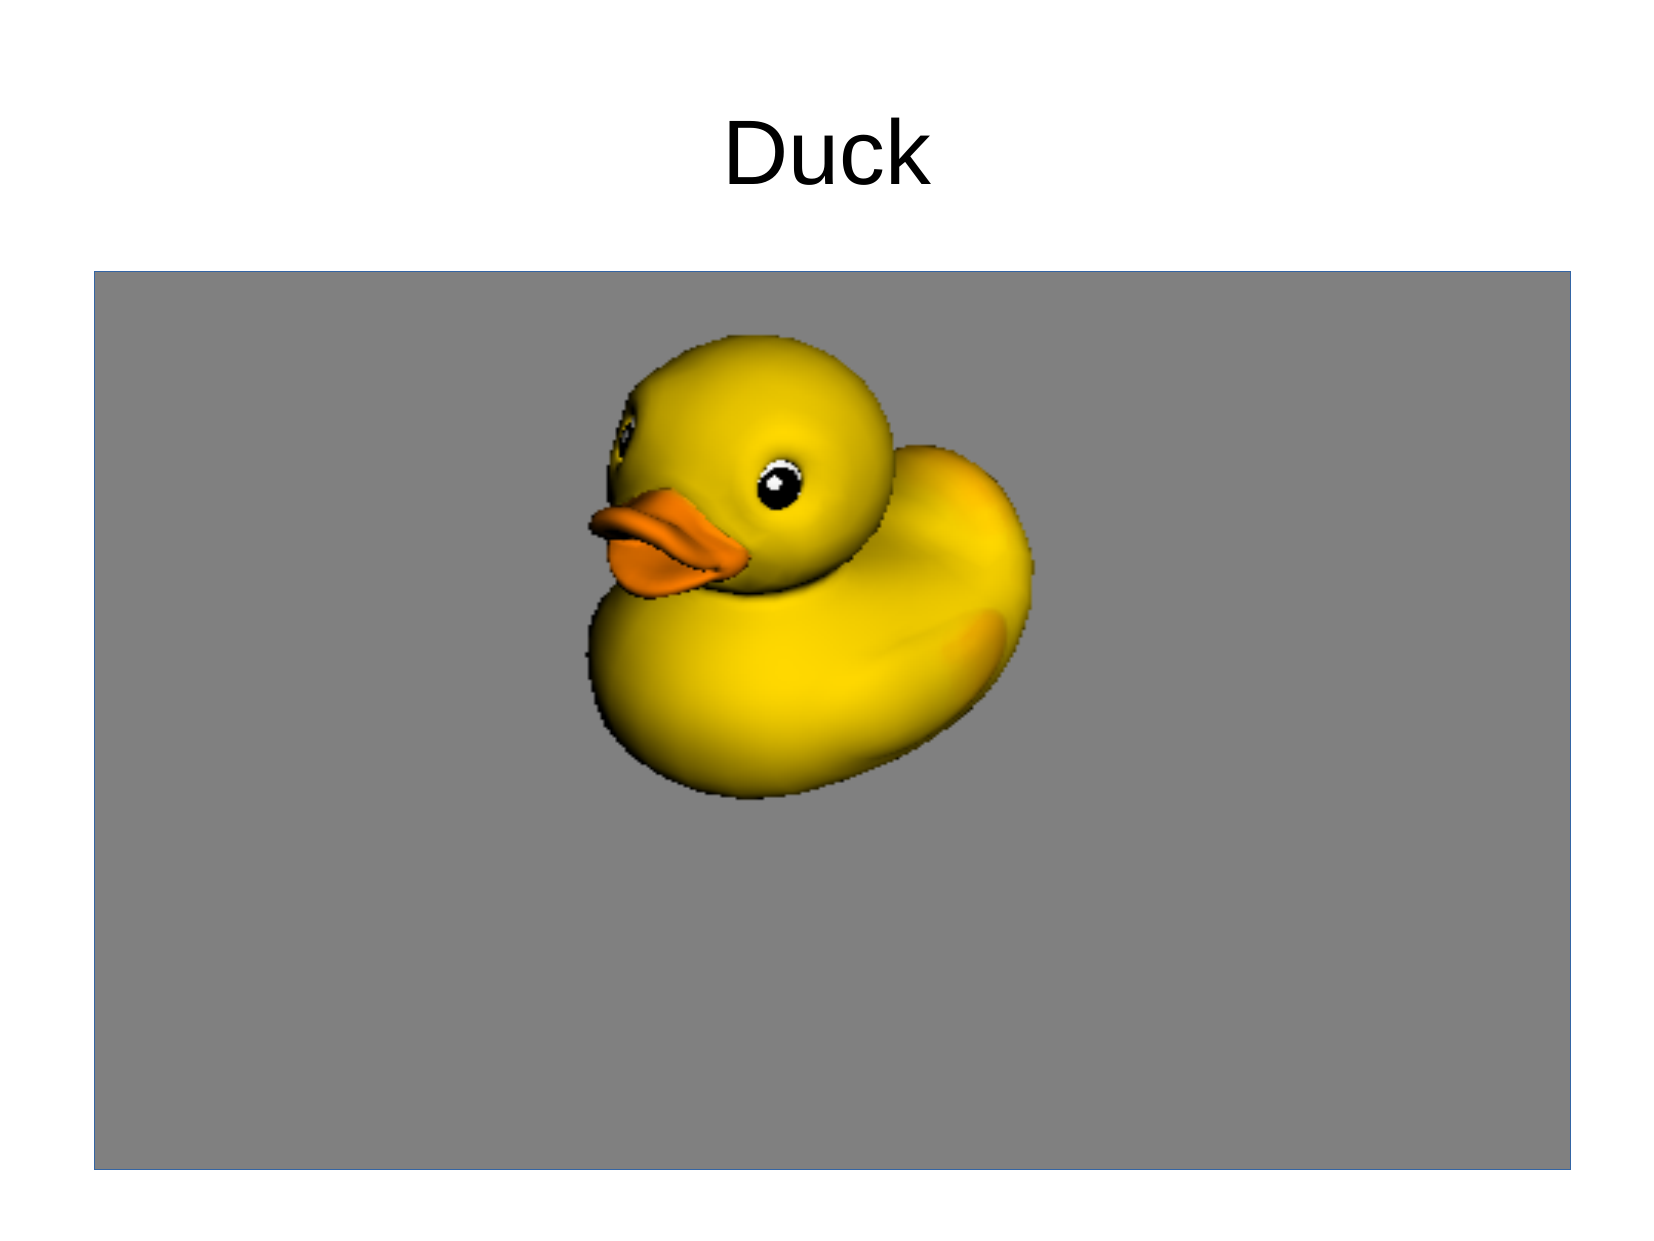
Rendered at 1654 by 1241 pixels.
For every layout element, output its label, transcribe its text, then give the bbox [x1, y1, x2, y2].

picture [94, 271, 1571, 1170]
title Duck [82, 49, 1571, 257]
